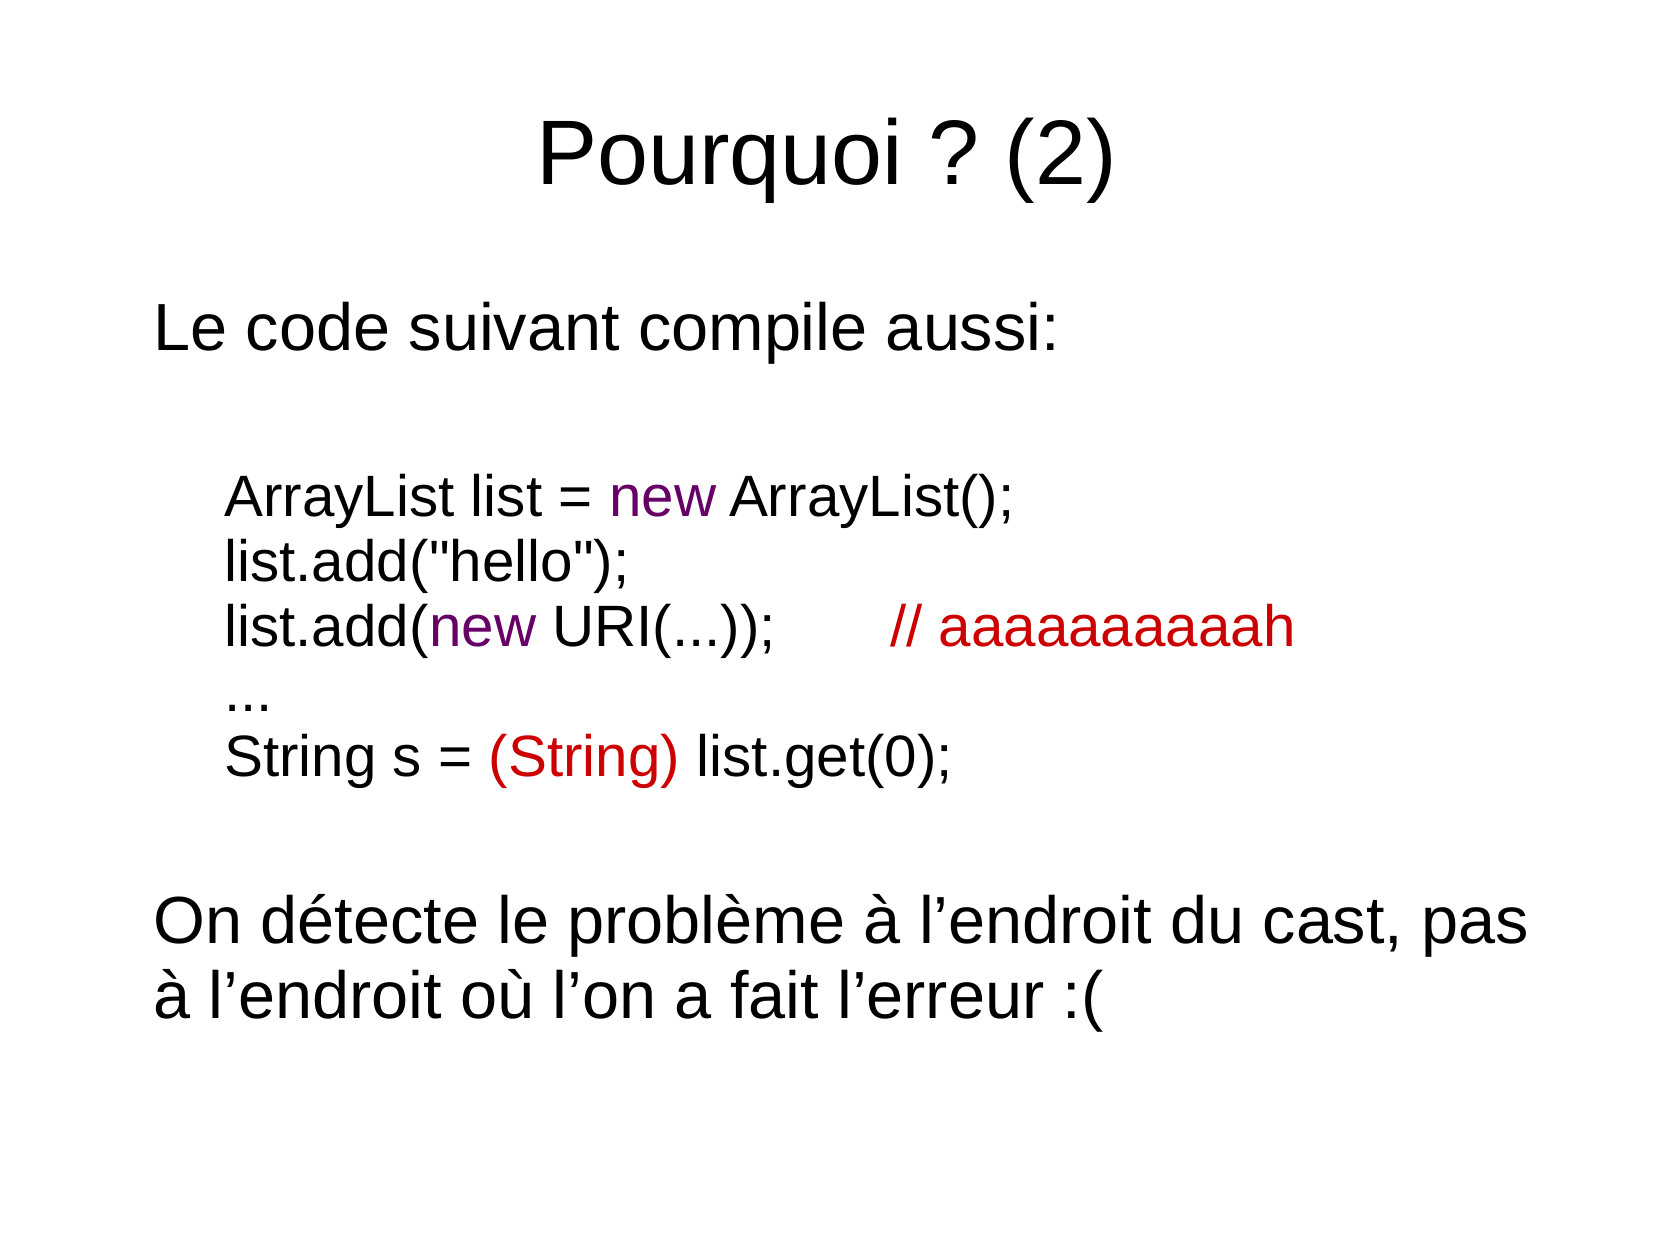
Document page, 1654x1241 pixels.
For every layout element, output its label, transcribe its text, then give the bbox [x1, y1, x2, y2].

title Pourquoi ? (2) [82, 49, 1571, 257]
list Le code suivant compile aussi: ArrayList list = new ArrayList(); list.add("hello"); list.add(new URI(...)); // aaaaaaaaaah ... String s = (String) list.get(0); On détecte le problème à l’endroit du cast, pas à l’endroit où l’on a fait l’erreur :( [82, 290, 1571, 1111]
